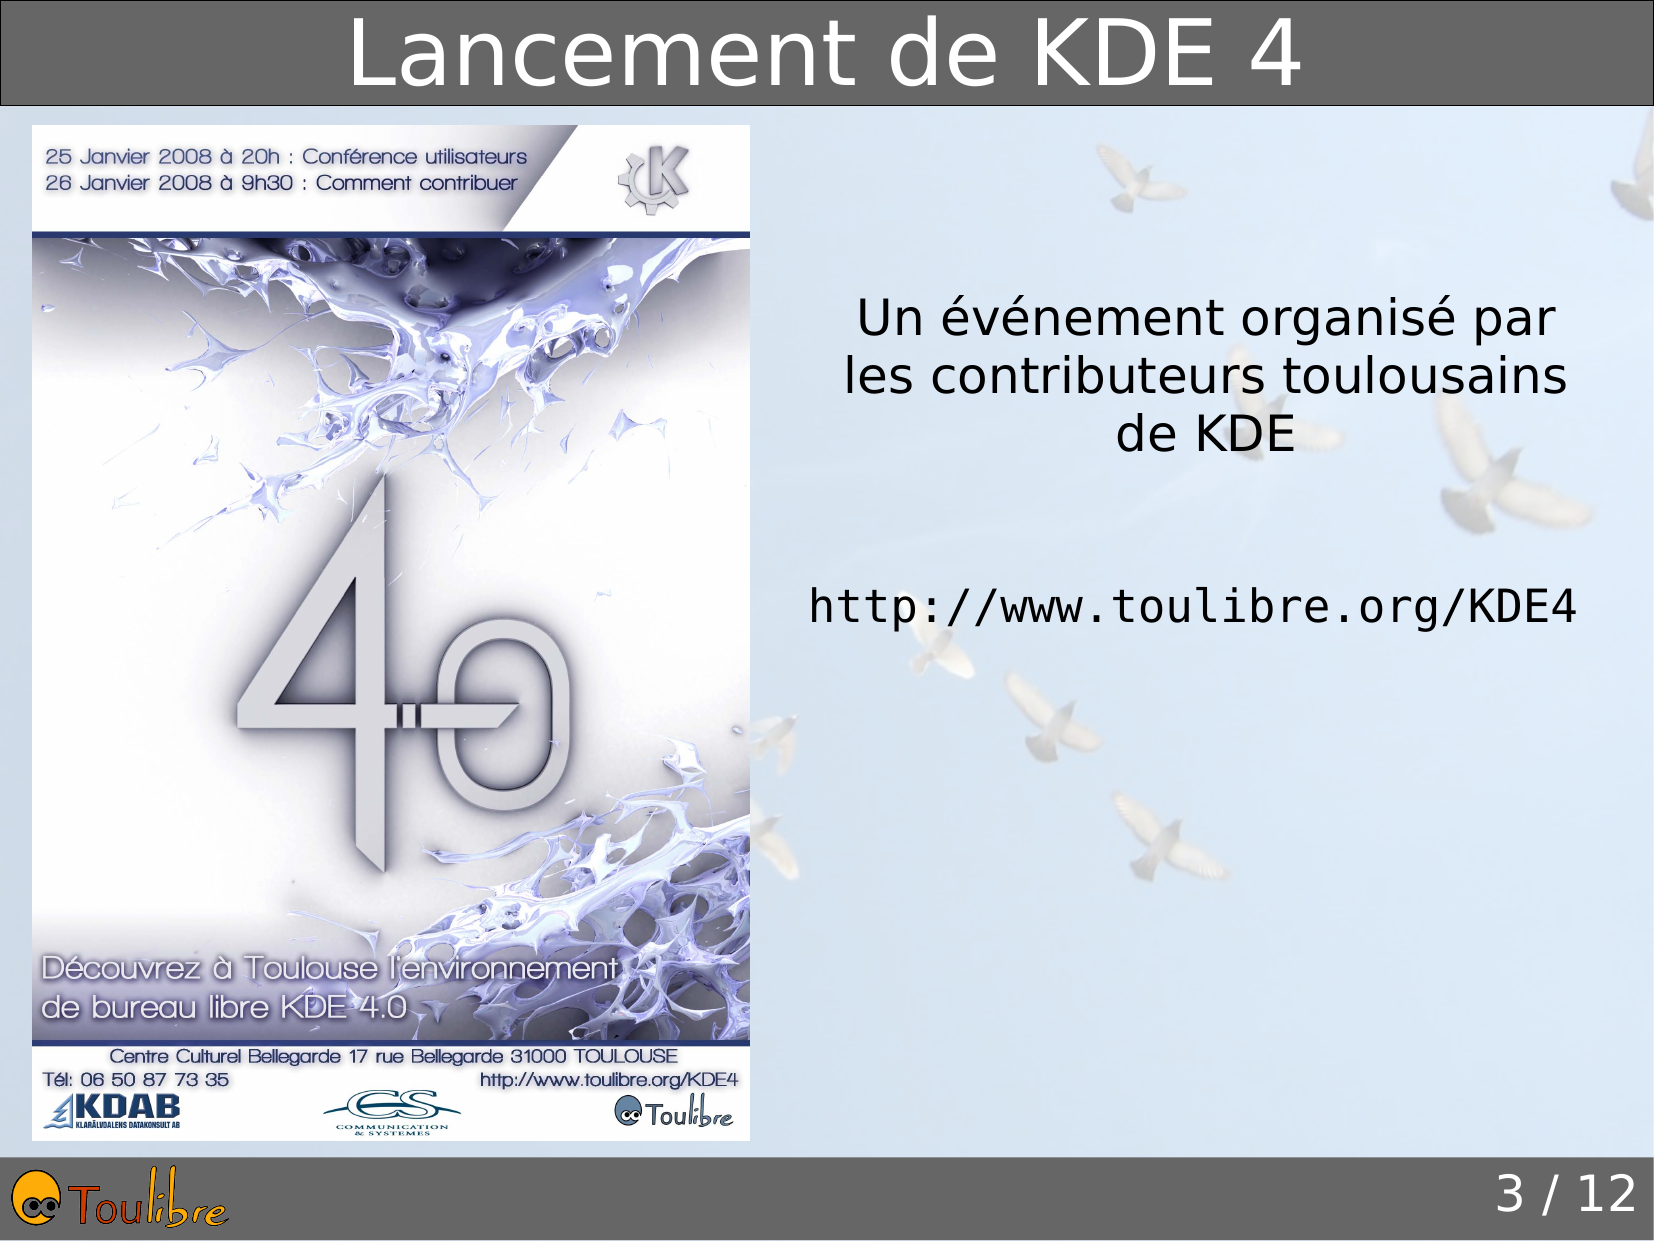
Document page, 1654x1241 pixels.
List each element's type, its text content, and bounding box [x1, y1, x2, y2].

text_box Un événement organisé par les contributeurs toulousains de KDE [804, 281, 1609, 471]
title Lancement de KDE 4 [0, 0, 1654, 108]
text_box http://www.toulibre.org/KDE4 [793, 572, 1611, 641]
picture [11, 1165, 229, 1228]
picture [32, 125, 750, 1141]
